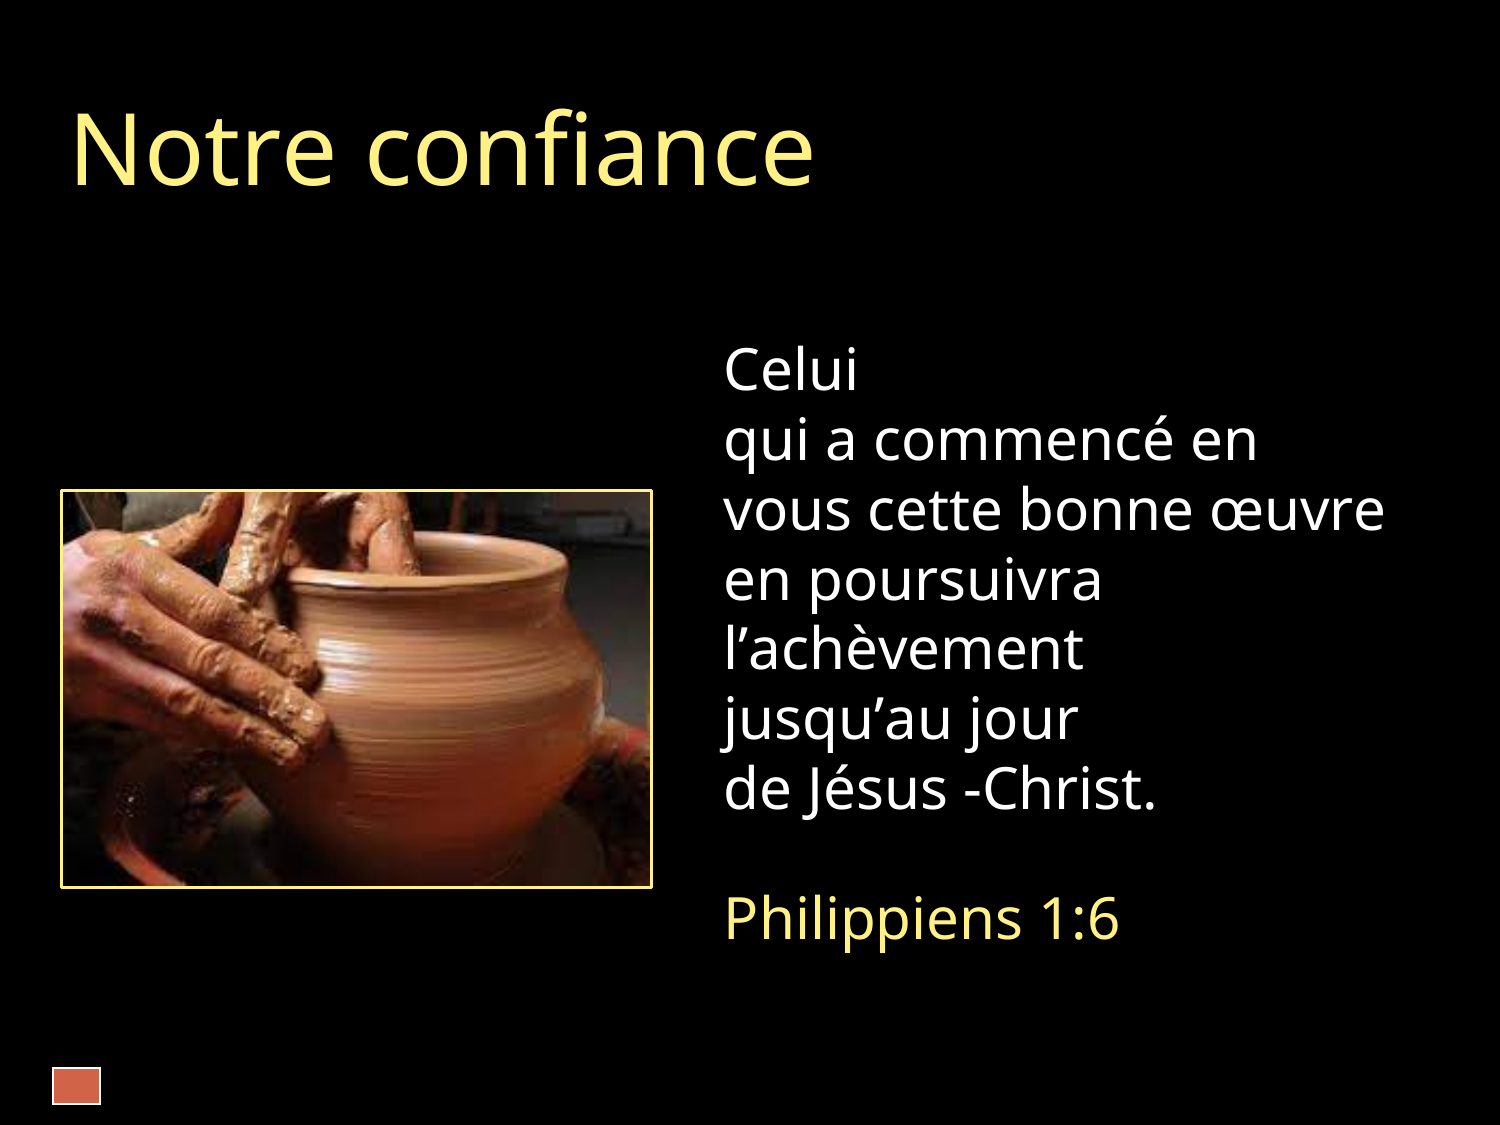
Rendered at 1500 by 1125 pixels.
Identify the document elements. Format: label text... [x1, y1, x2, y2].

picture [63, 492, 650, 886]
list Notre confiance [53, 78, 1388, 237]
list Celui qui a commencé en vous cette bonne œuvre en poursuivra l’achèvement jusqu’au jour de Jésus -Christ. Philippiens 1:6 [708, 324, 1418, 1034]
